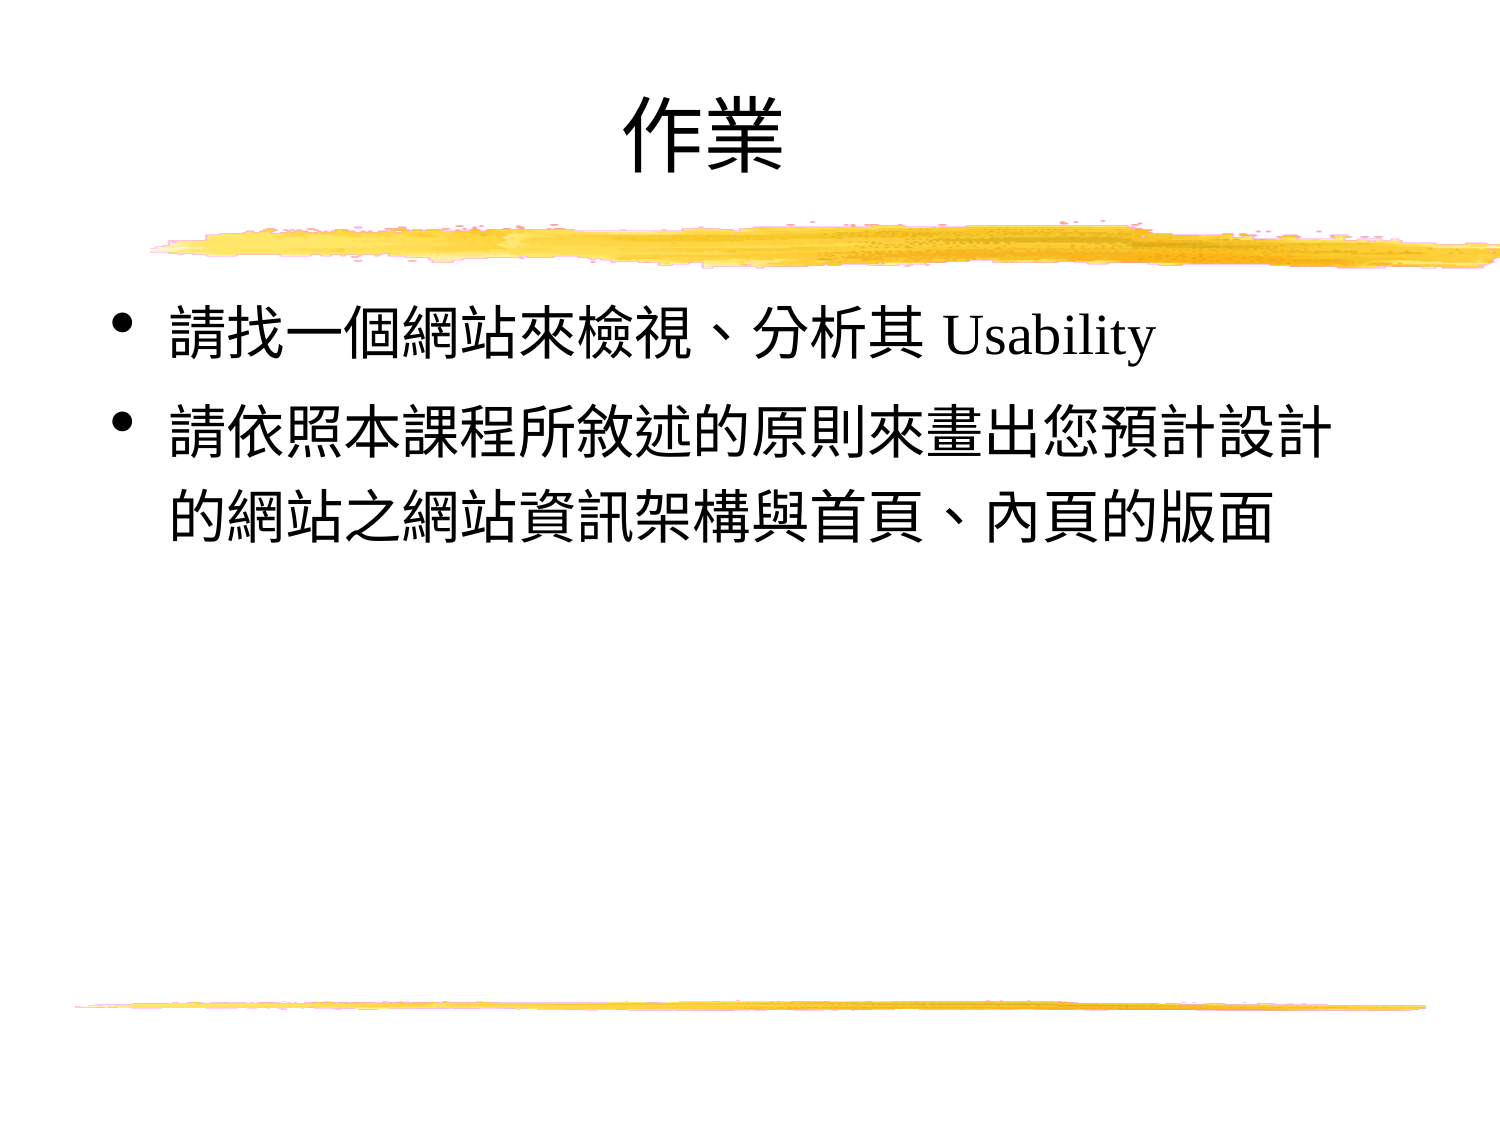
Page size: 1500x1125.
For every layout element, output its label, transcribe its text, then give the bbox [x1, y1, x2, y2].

title 作業 [66, 30, 1342, 231]
list 請找一個網站來檢視、分析其Usability 請依照本課程所敘述的原則來畫出您預計設計的網站之網站資訊架構與首頁、內頁的版面 [112, 287, 1388, 963]
picture [75, 999, 1426, 1013]
picture [150, 215, 1500, 279]
